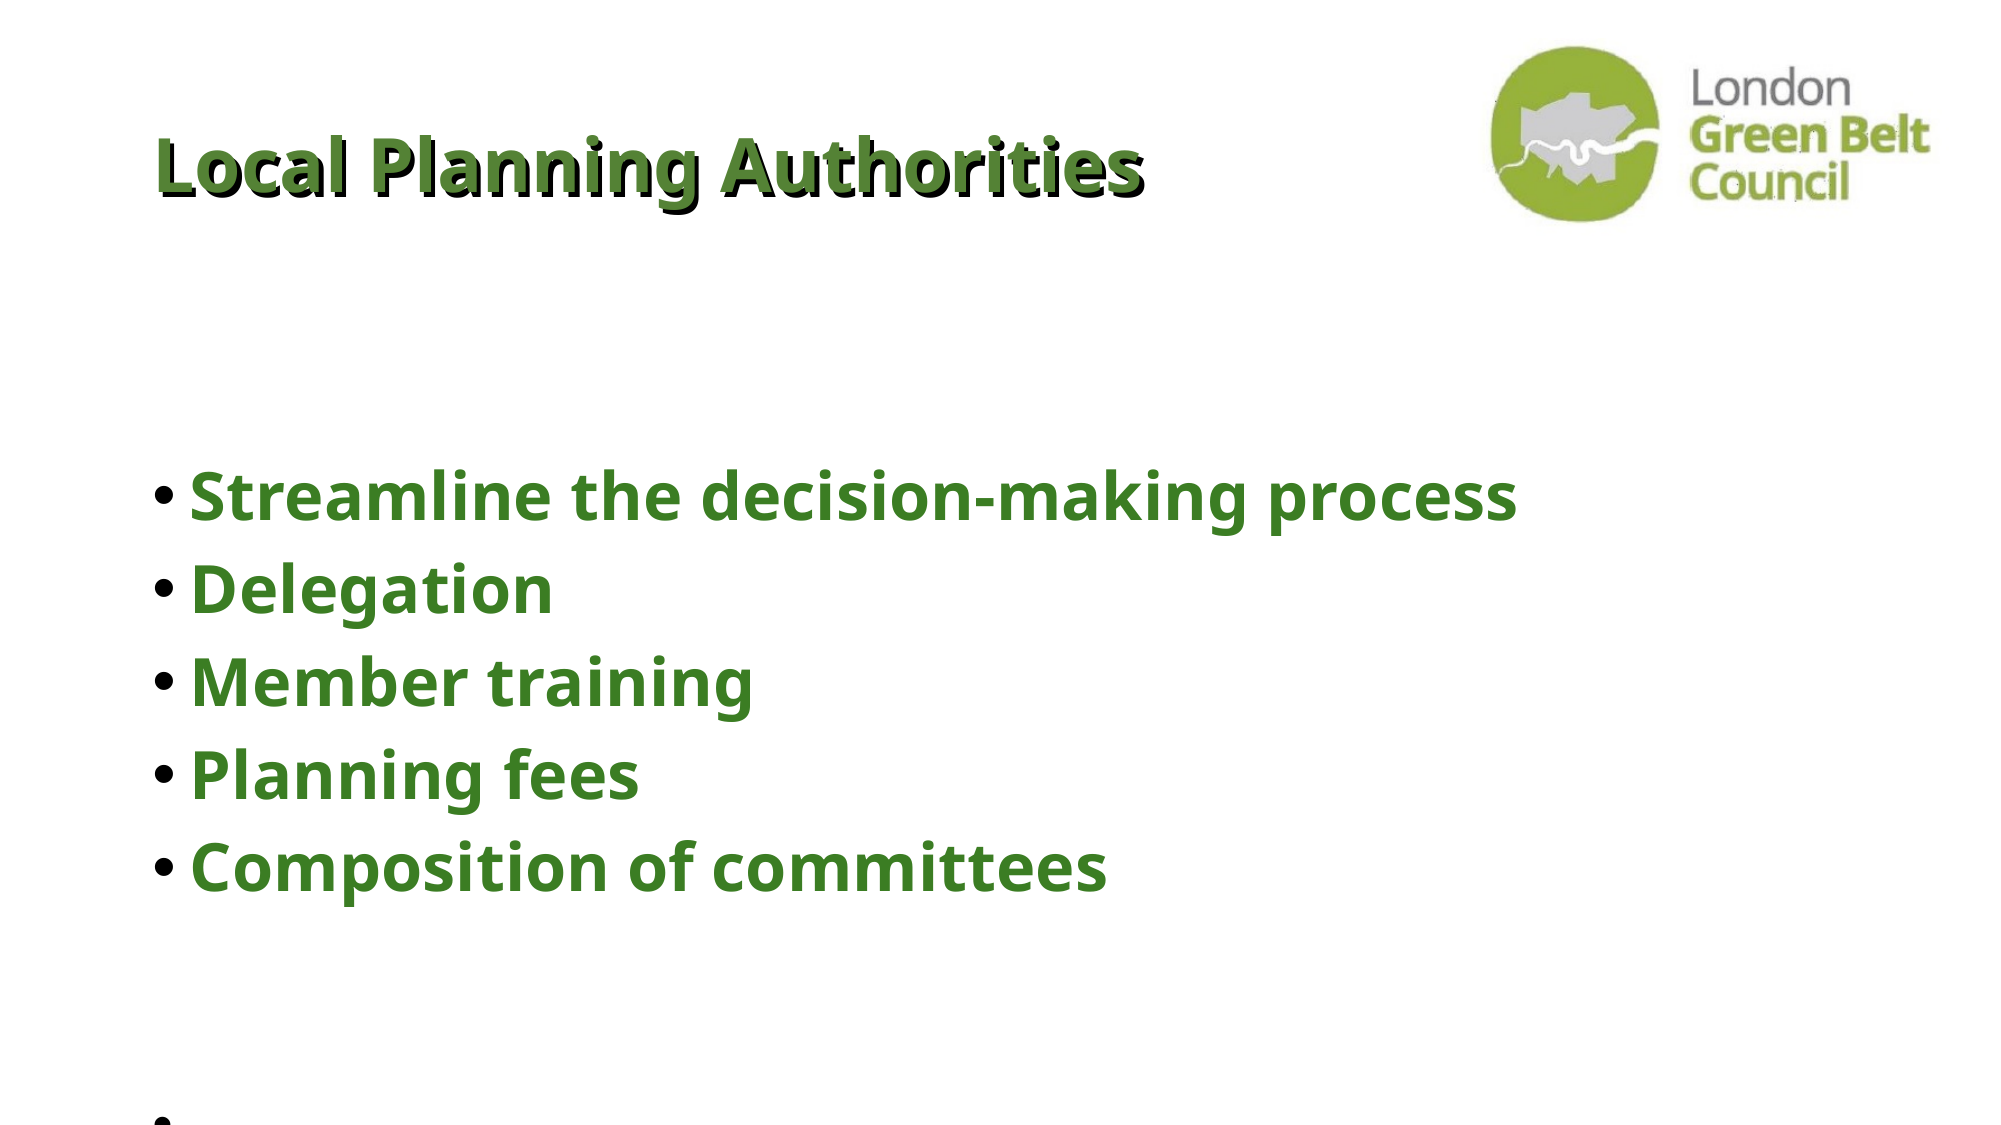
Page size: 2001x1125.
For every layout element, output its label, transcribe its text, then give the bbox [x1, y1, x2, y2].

list Streamline the decision-making process Delegation Member training Planning fees Composition of committees [137, 455, 1863, 1125]
title Local Planning Authorities [137, 59, 1863, 278]
picture [1465, 38, 1971, 240]
